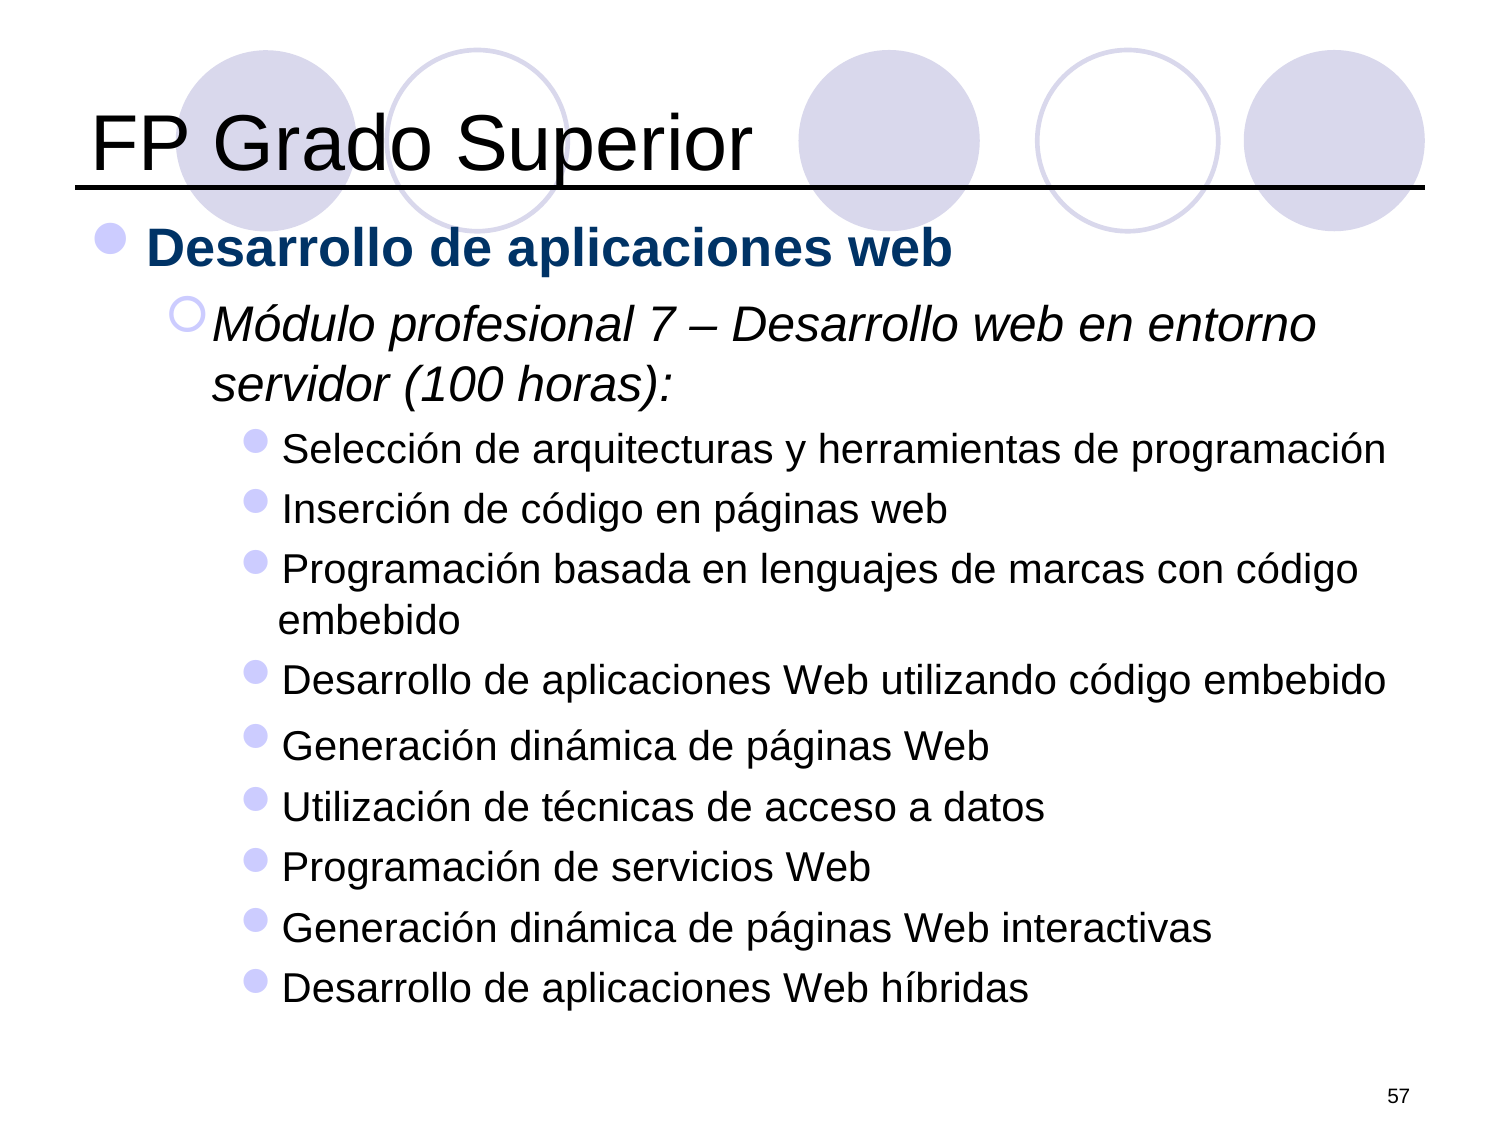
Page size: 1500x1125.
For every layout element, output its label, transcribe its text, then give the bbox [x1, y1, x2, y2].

text_box <number> [1074, 1079, 1426, 1101]
list Desarrollo de aplicaciones web Módulo profesional 7 – Desarrollo web en entorno servidor (100 horas): Selección de arquitecturas y herramientas de programación Inserción de código en páginas web Programación basada en lenguajes de marcas con código embebido Desarrollo de aplicaciones Web utilizando código embebido Generación dinámica de páginas Web Utilización de técnicas de acceso a datos Programación de servicios Web Generación dinámica de páginas Web interactivas Desarrollo de aplicaciones Web híbridas [74, 212, 1450, 1079]
title FP Grado Superior [75, 45, 1426, 212]
